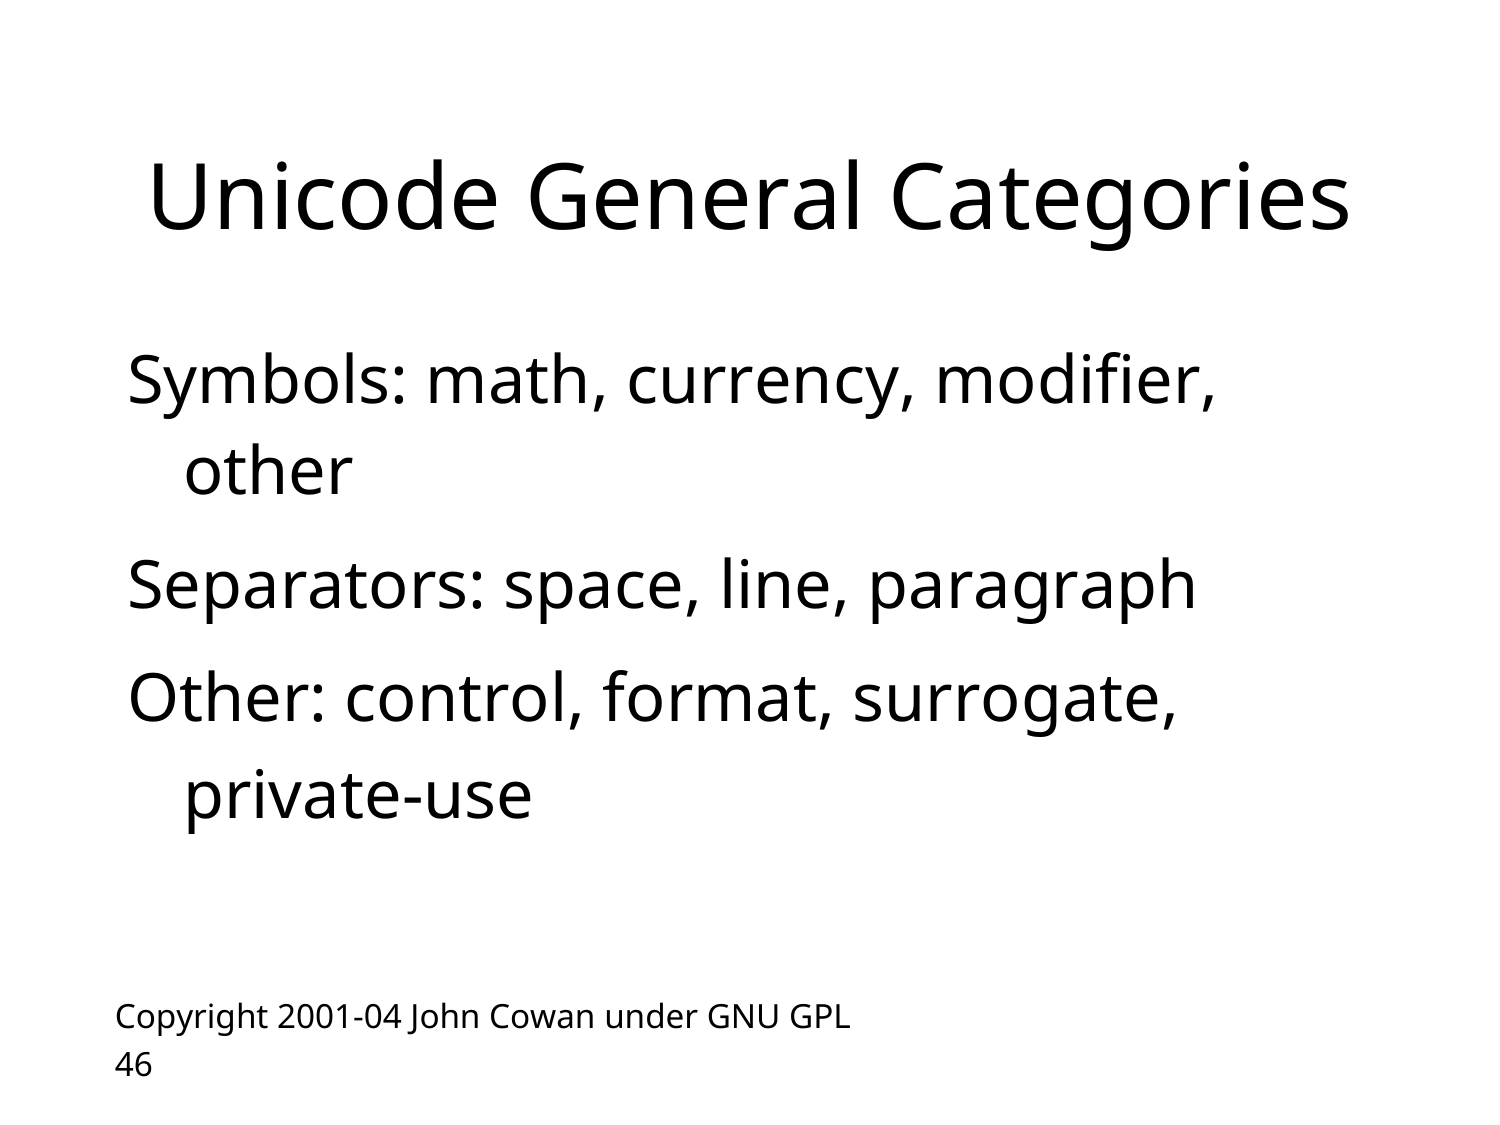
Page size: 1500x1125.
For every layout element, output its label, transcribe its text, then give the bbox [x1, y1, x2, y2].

title Unicode General Categories [112, 99, 1388, 288]
list Symbols: math, currency, modifier, other Separators: space, line, paragraph Other: control, format, surrogate, private-use [112, 324, 1388, 1000]
